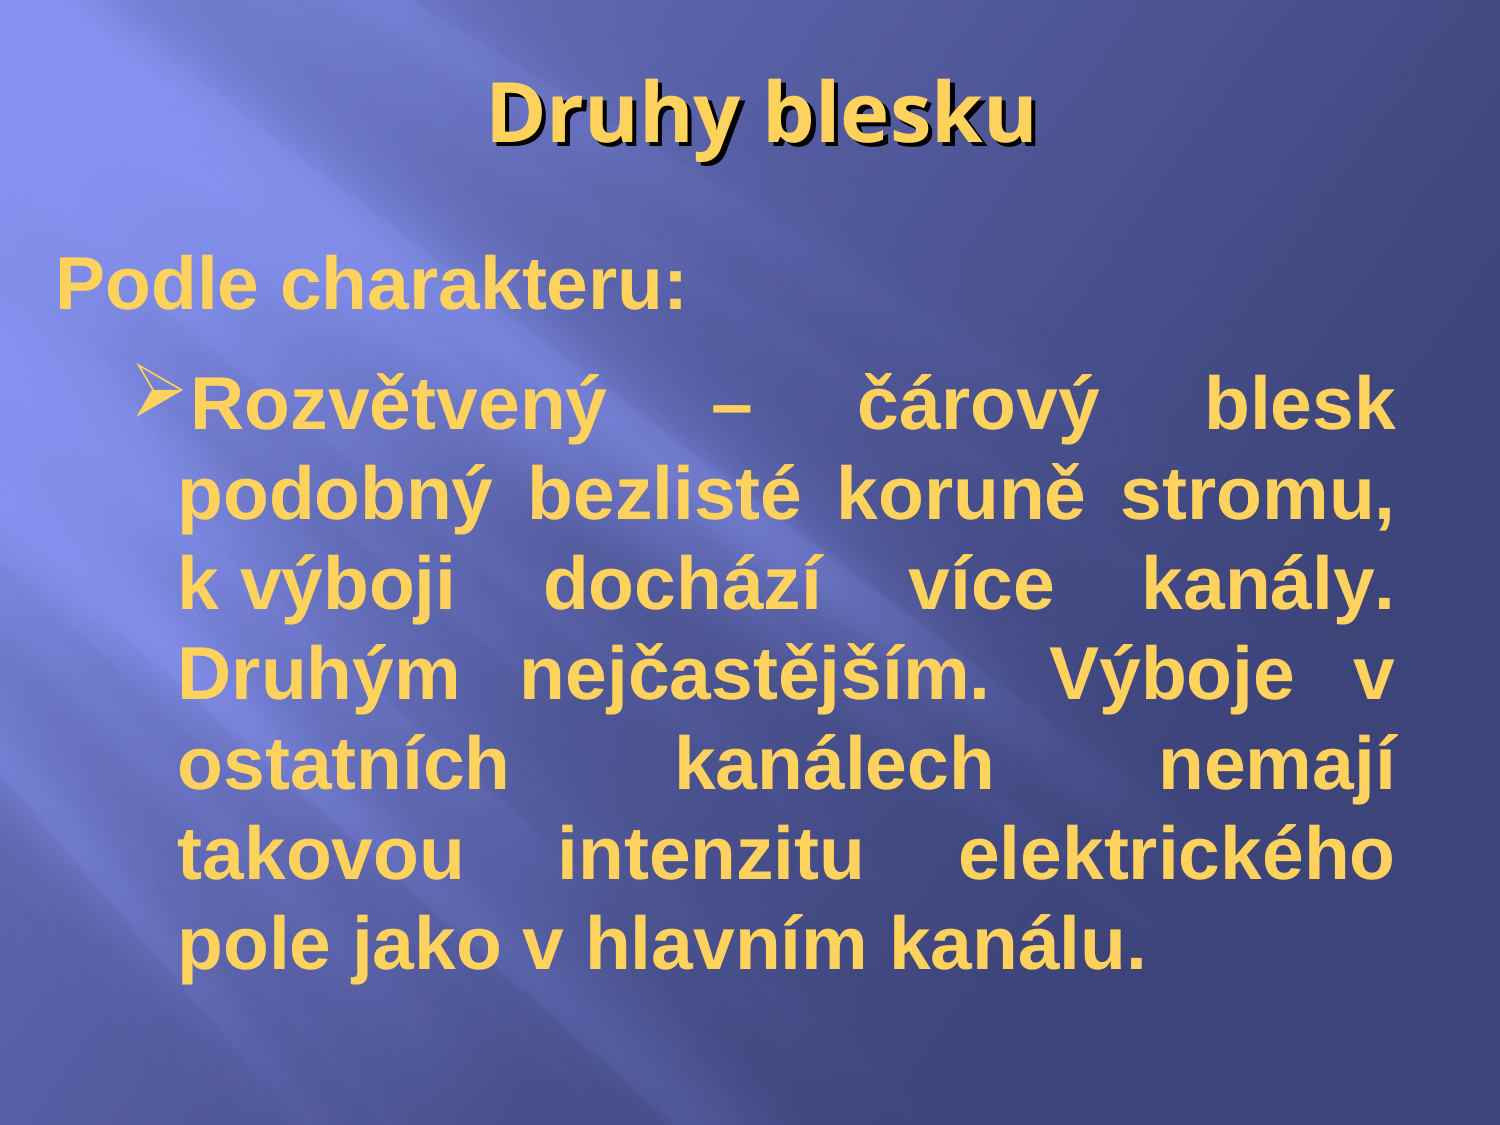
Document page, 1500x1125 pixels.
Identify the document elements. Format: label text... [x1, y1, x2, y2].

text_box Podle charakteru: Rozvětvený – čárový blesk podobný bezlisté koruně stromu, k výboji dochází více kanály. Druhým nejčastějším. Výboje v ostatních kanálech nemají takovou intenzitu elektrického pole jako v hlavním kanálu. [41, 172, 1412, 1047]
title Druhy blesku [64, 45, 1459, 173]
picture [0, 0, 1500, 1125]
